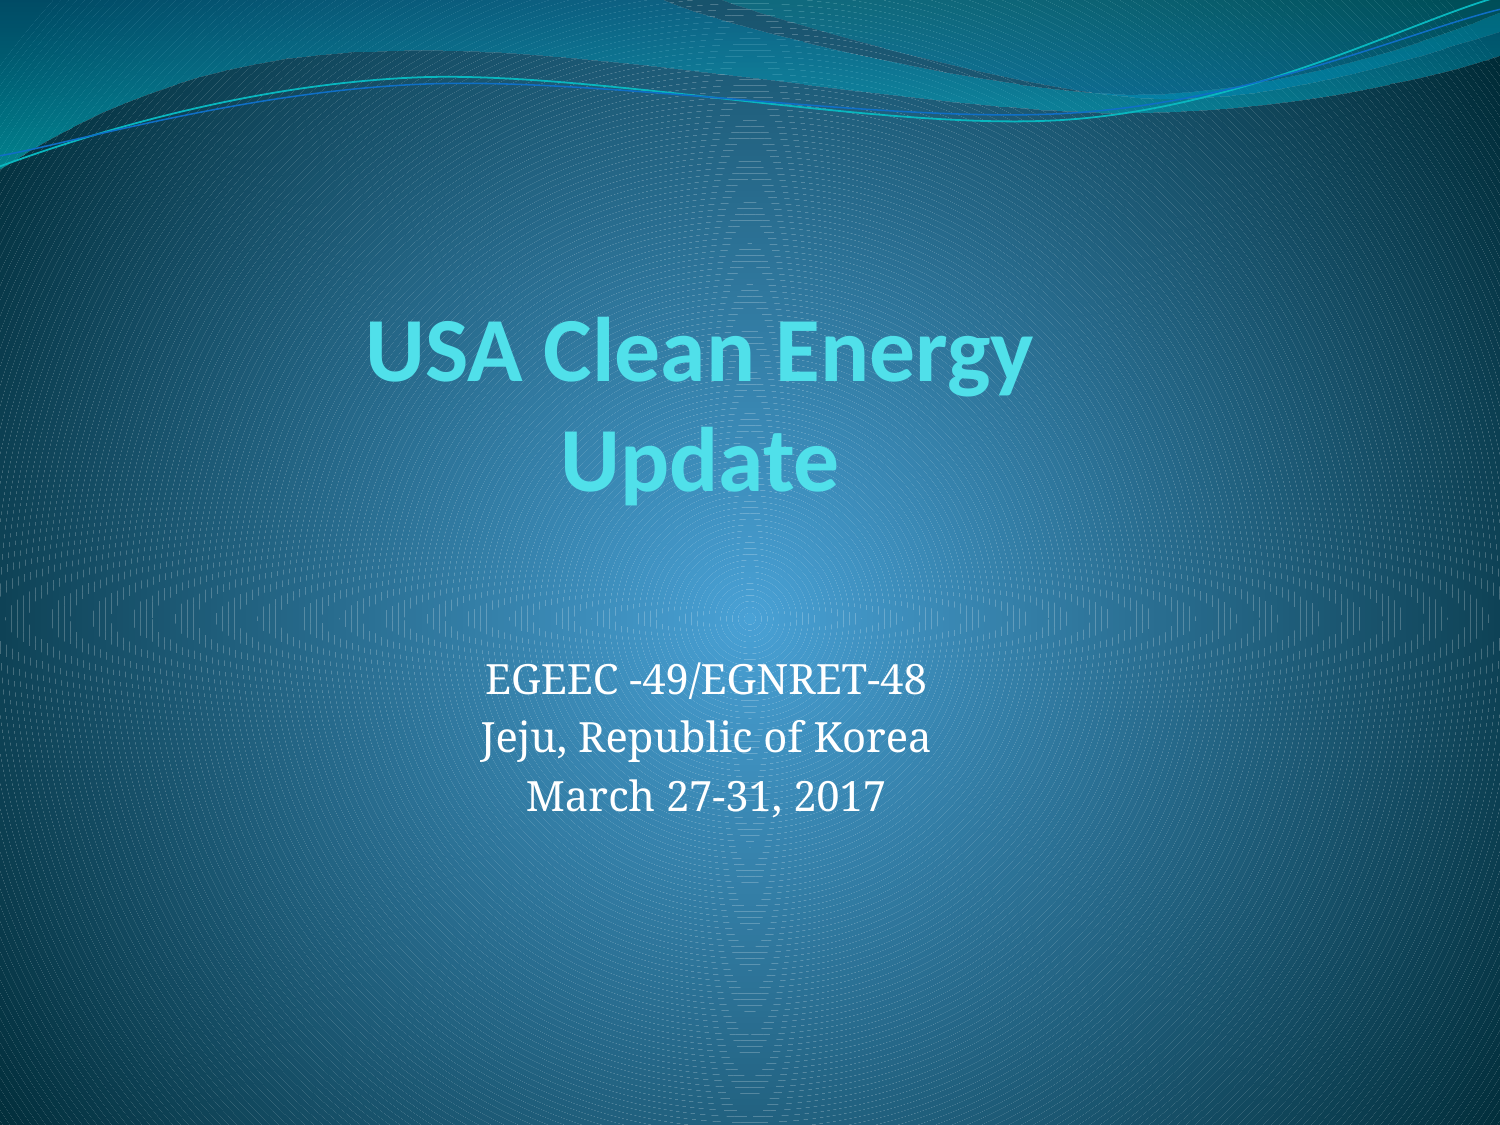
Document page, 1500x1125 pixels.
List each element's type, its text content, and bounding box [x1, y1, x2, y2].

subtitle EGEEC -49/EGNRET-48 Jeju, Republic of Korea March 27-31, 2017 [262, 645, 1160, 904]
title USA Clean Energy Update [243, 271, 1160, 510]
